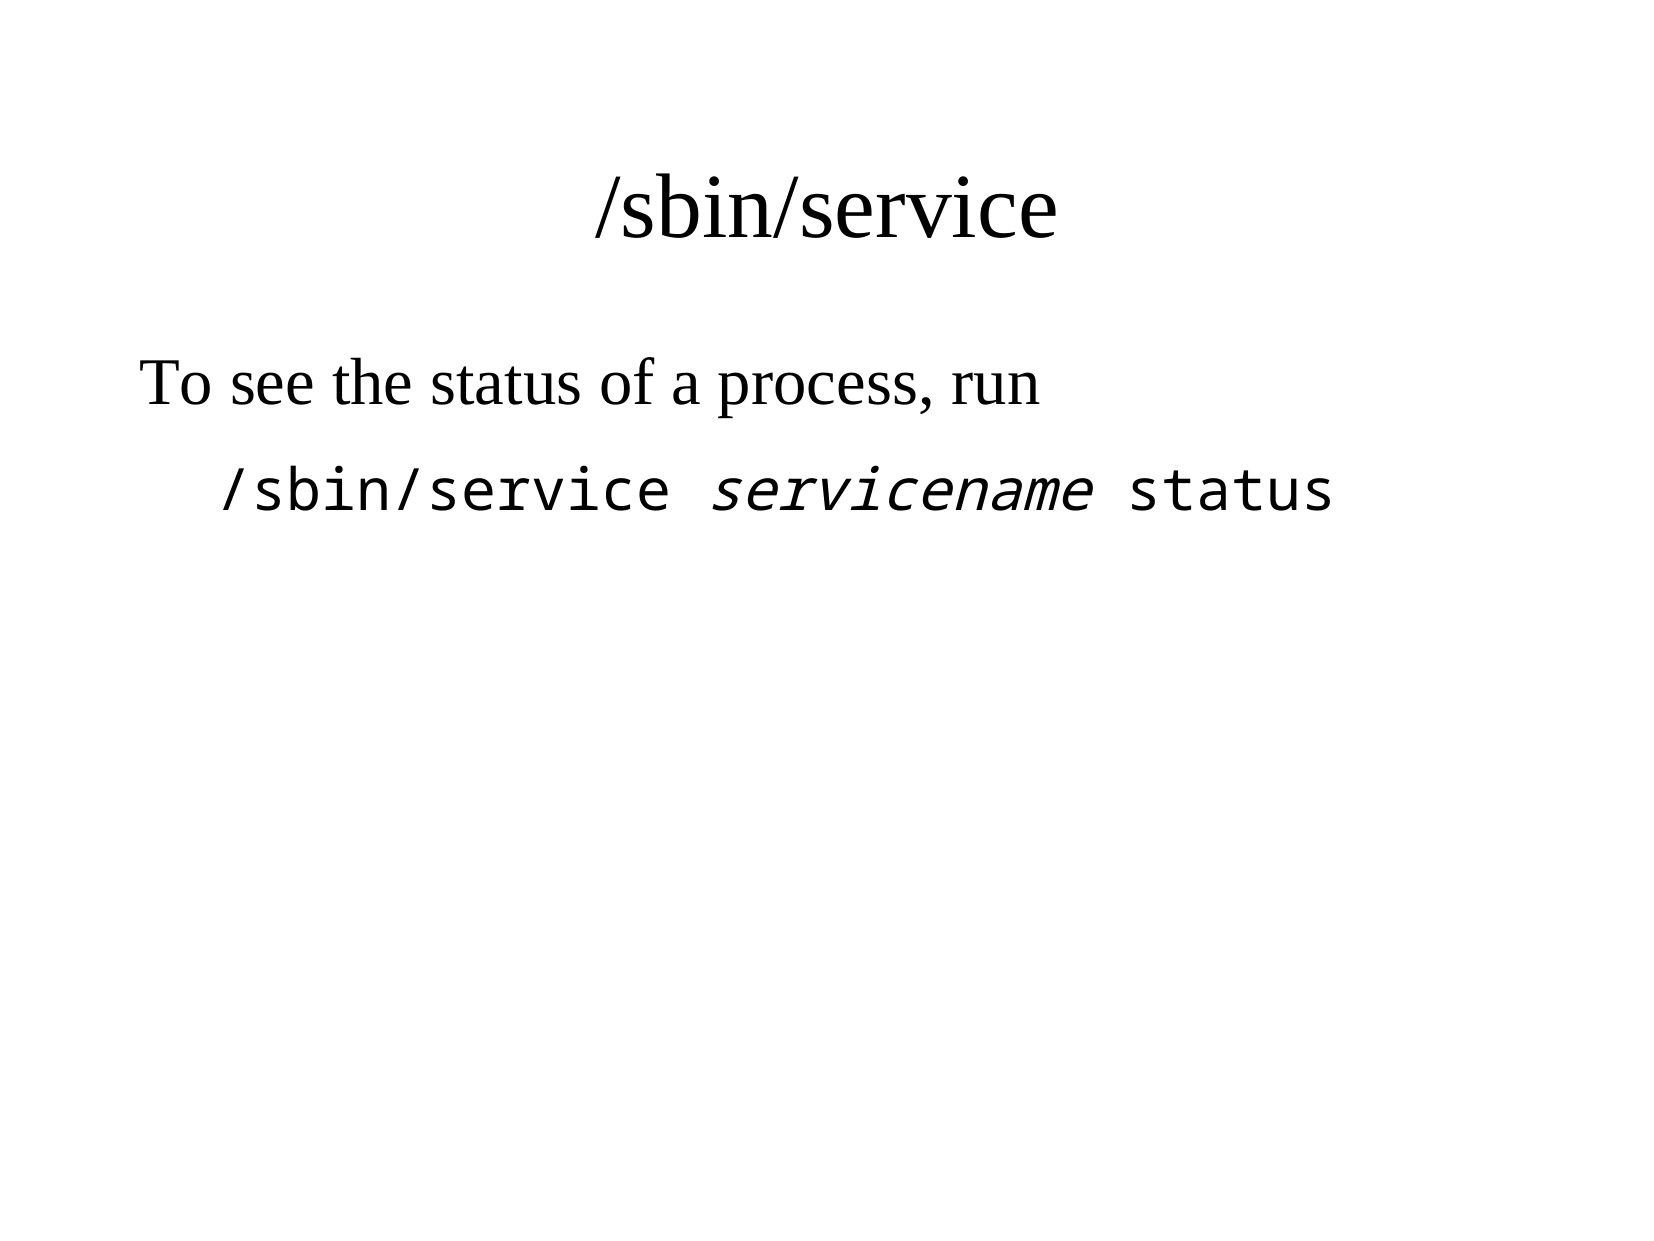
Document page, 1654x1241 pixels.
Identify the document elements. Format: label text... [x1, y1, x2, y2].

list To see the status of a process, run /sbin/service servicename status [121, 344, 1534, 1127]
title /sbin/service [121, 102, 1534, 311]
